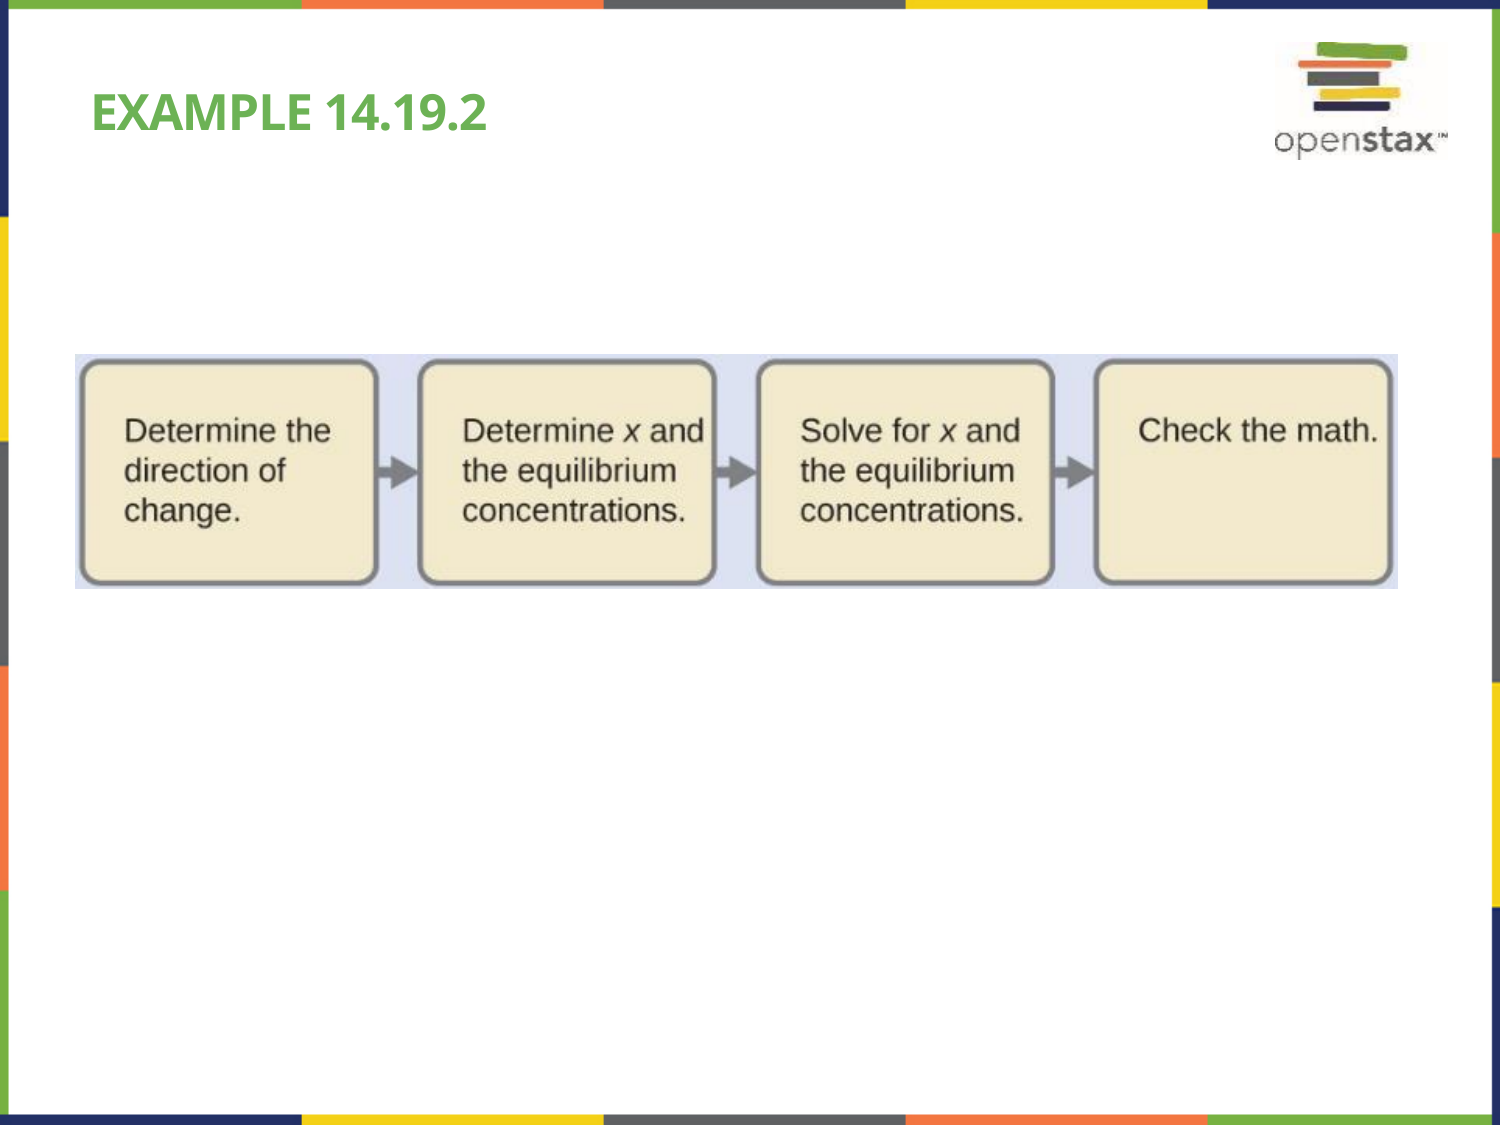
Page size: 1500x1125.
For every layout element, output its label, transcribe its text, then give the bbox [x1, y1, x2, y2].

title Example 14.19.2 [75, 39, 1398, 148]
picture [0, 0, 1500, 1125]
